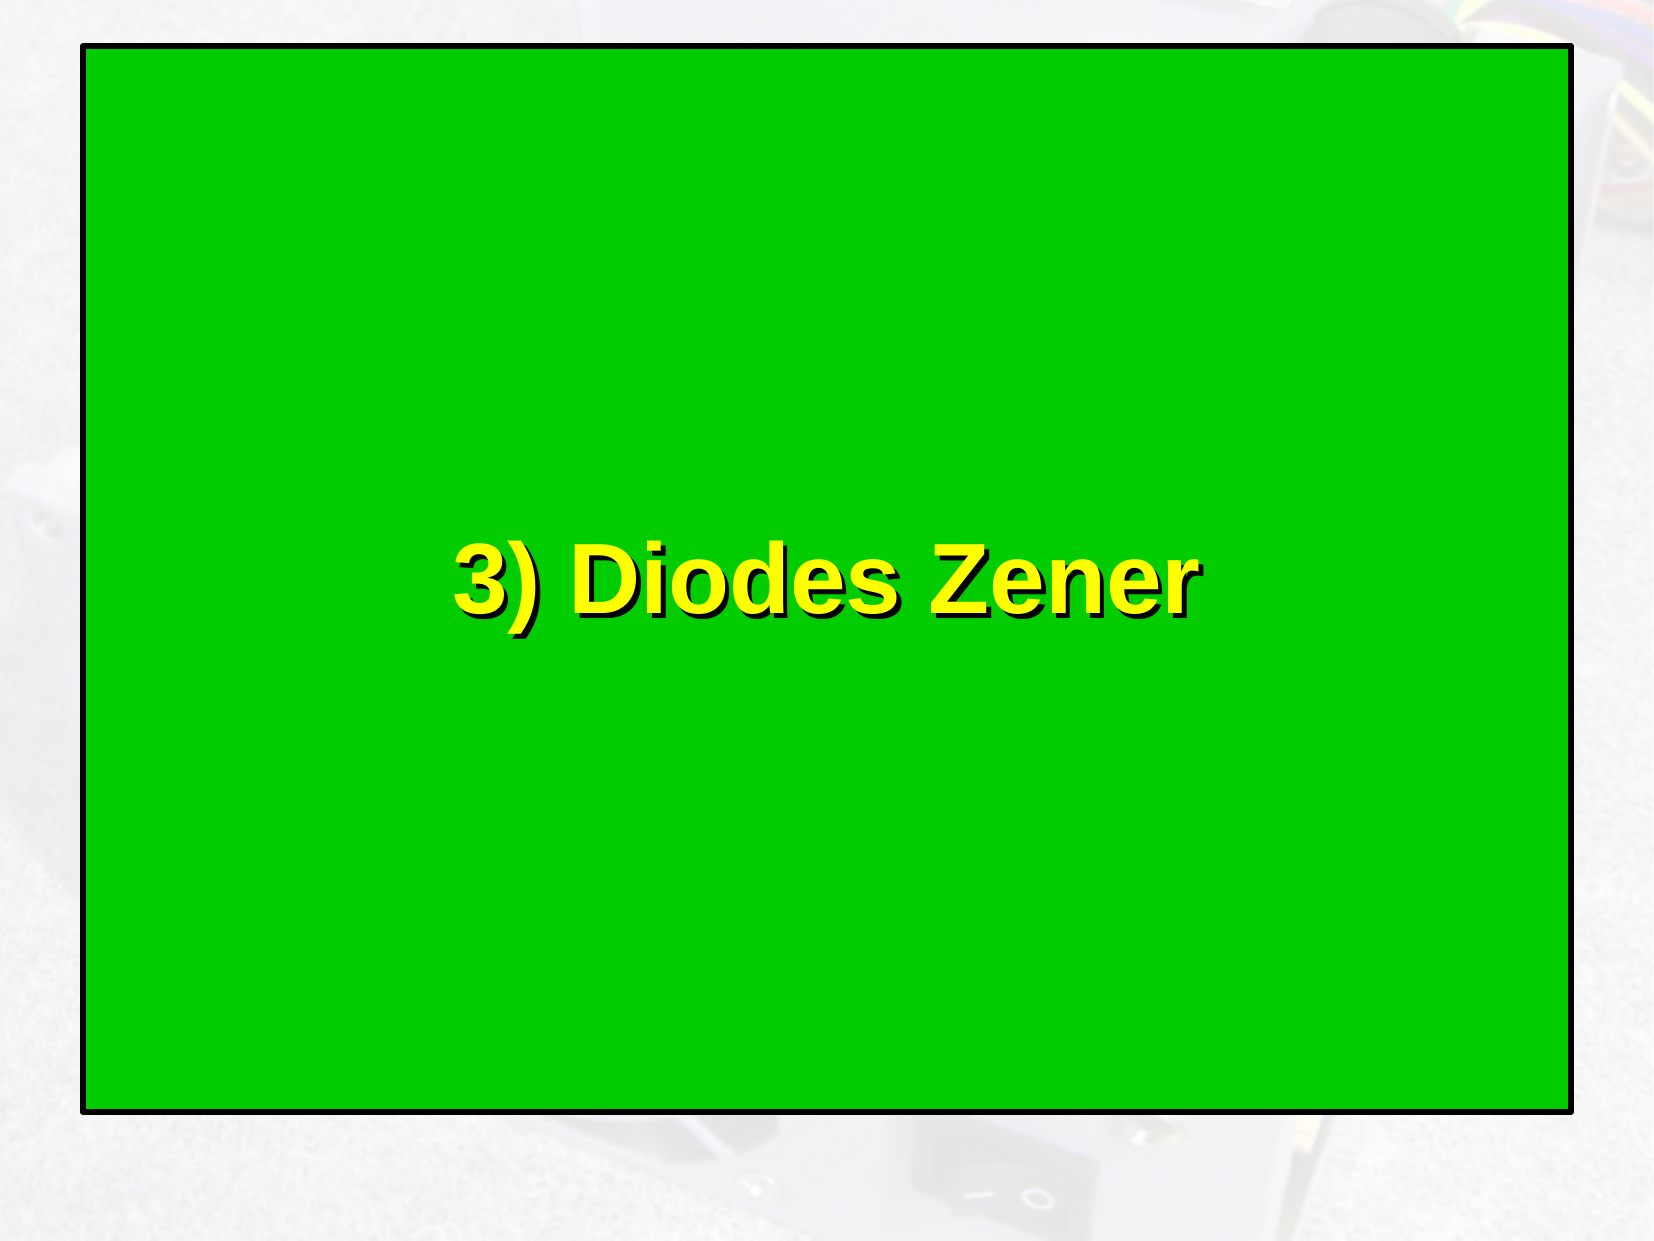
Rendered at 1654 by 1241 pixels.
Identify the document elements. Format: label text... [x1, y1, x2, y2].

picture [0, 0, 1654, 1241]
subtitle 3) Diodes Zener [82, 46, 1571, 1112]
